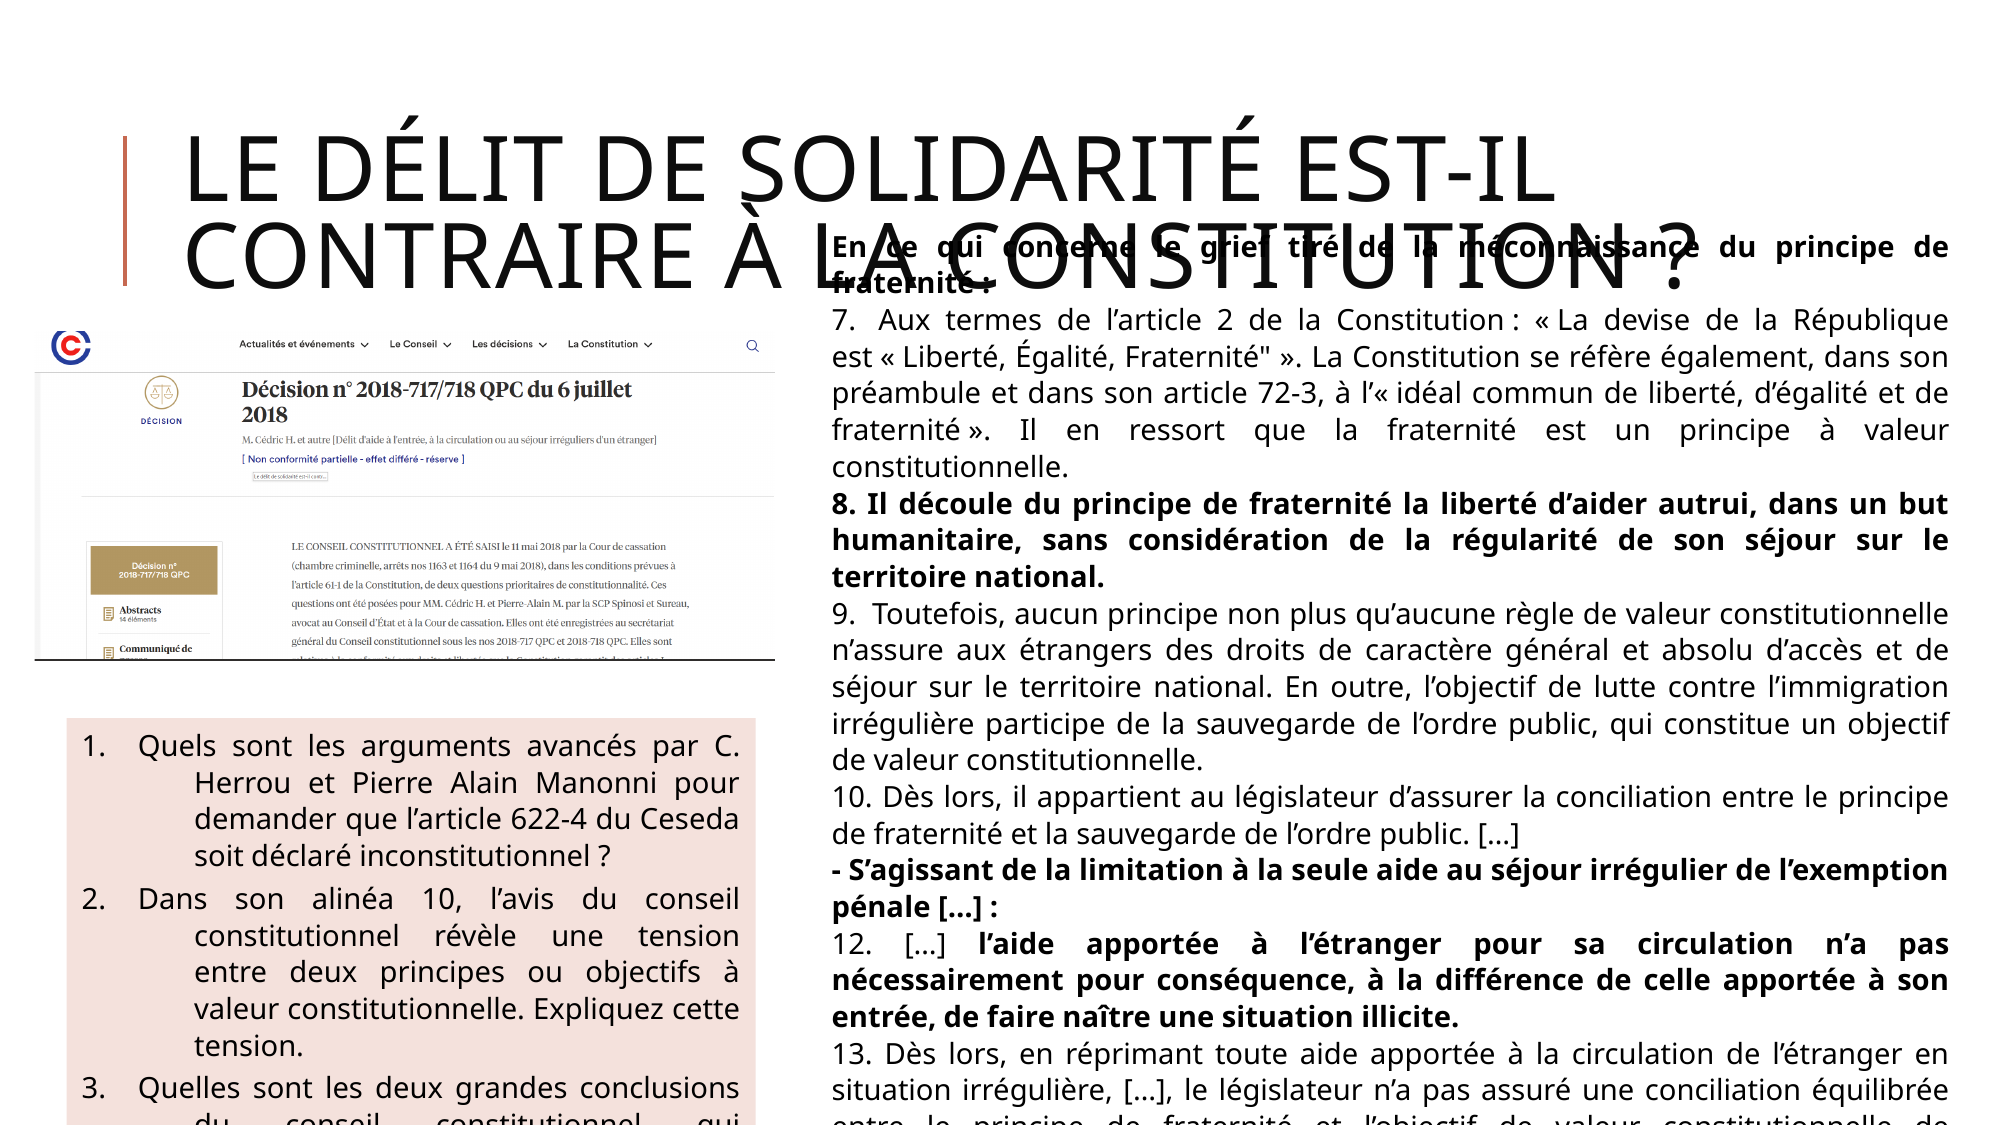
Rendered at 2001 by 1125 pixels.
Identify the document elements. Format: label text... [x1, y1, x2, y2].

title Le délit de solidarité est-il contraire à la constitution ? [168, 96, 1763, 343]
picture [34, 331, 775, 661]
text_box En ce qui concerne le grief tiré de la méconnaissance du principe de fraternité : 7. Aux termes de l’article 2 de la Constitution : « La devise de la République est « Liberté, Égalité, Fraternité" ». La Constitution se réfère également, dans son préambule et dans son article 72-3, à l’« idéal commun de liberté, d’égalité et de fraternité ». Il en ressort que la fraternité est un principe à valeur constitutionnelle. 8. Il découle du principe de fraternité la liberté d’aider autrui, dans un but humanitaire, sans considération de la régularité de son séjour sur le territoire national. 9. Toutefois, aucun principe non plus qu’aucune règle de valeur constitutionnelle n’assure aux étrangers des droits de caractère général et absolu d’accès et de séjour sur le territoire national. En outre, l’objectif de lutte contre l’immigration irrégulière participe de la sauvegarde de l’ordre public, qui constitue un objectif de valeur constitutionnelle. 10. Dès lors, il appartient au législateur d’assurer la conciliation entre le principe de fraternité et la sauvegarde de l’ordre public. […] - S’agissant de la limitation à la seule aide au séjour irrégulier de l’exemption pénale […] : 12. […] l’aide apportée à l’étranger pour sa circulation n’a pas nécessairement pour conséquence, à la différence de celle apportée à son entrée, de faire naître une situation illicite. 13. Dès lors, en réprimant toute aide apportée à la circulation de l’étranger en situation irrégulière, […], le législateur n’a pas assuré une conciliation équilibrée entre le principe de fraternité et l’objectif de valeur constitutionnelle de sauvegarde de l’ordre public. Par conséquent[…] les mots « au séjour irrégulier » figurant au premier alinéa de l’article L. 622-4 du code de l’entrée et du séjour des étrangers et du droit d’asile, doivent être déclarés contraires à la Constitution. […] Rendu public le 6 juillet 2018. [816, 218, 1966, 1124]
text_box Quels sont les arguments avancés par C. Herrou et Pierre Alain Manonni pour demander que l’article 622-4 du Ceseda soit déclaré inconstitutionnel ? Dans son alinéa 10, l’avis du conseil constitutionnel révèle une tension entre deux principes ou objectifs à valeur constitutionnelle. Expliquez cette tension. Quelles sont les deux grandes conclusions du conseil constitutionnel qui ressortent de cette décision ? Quelles en seront les conséquences ? [66, 718, 756, 1085]
